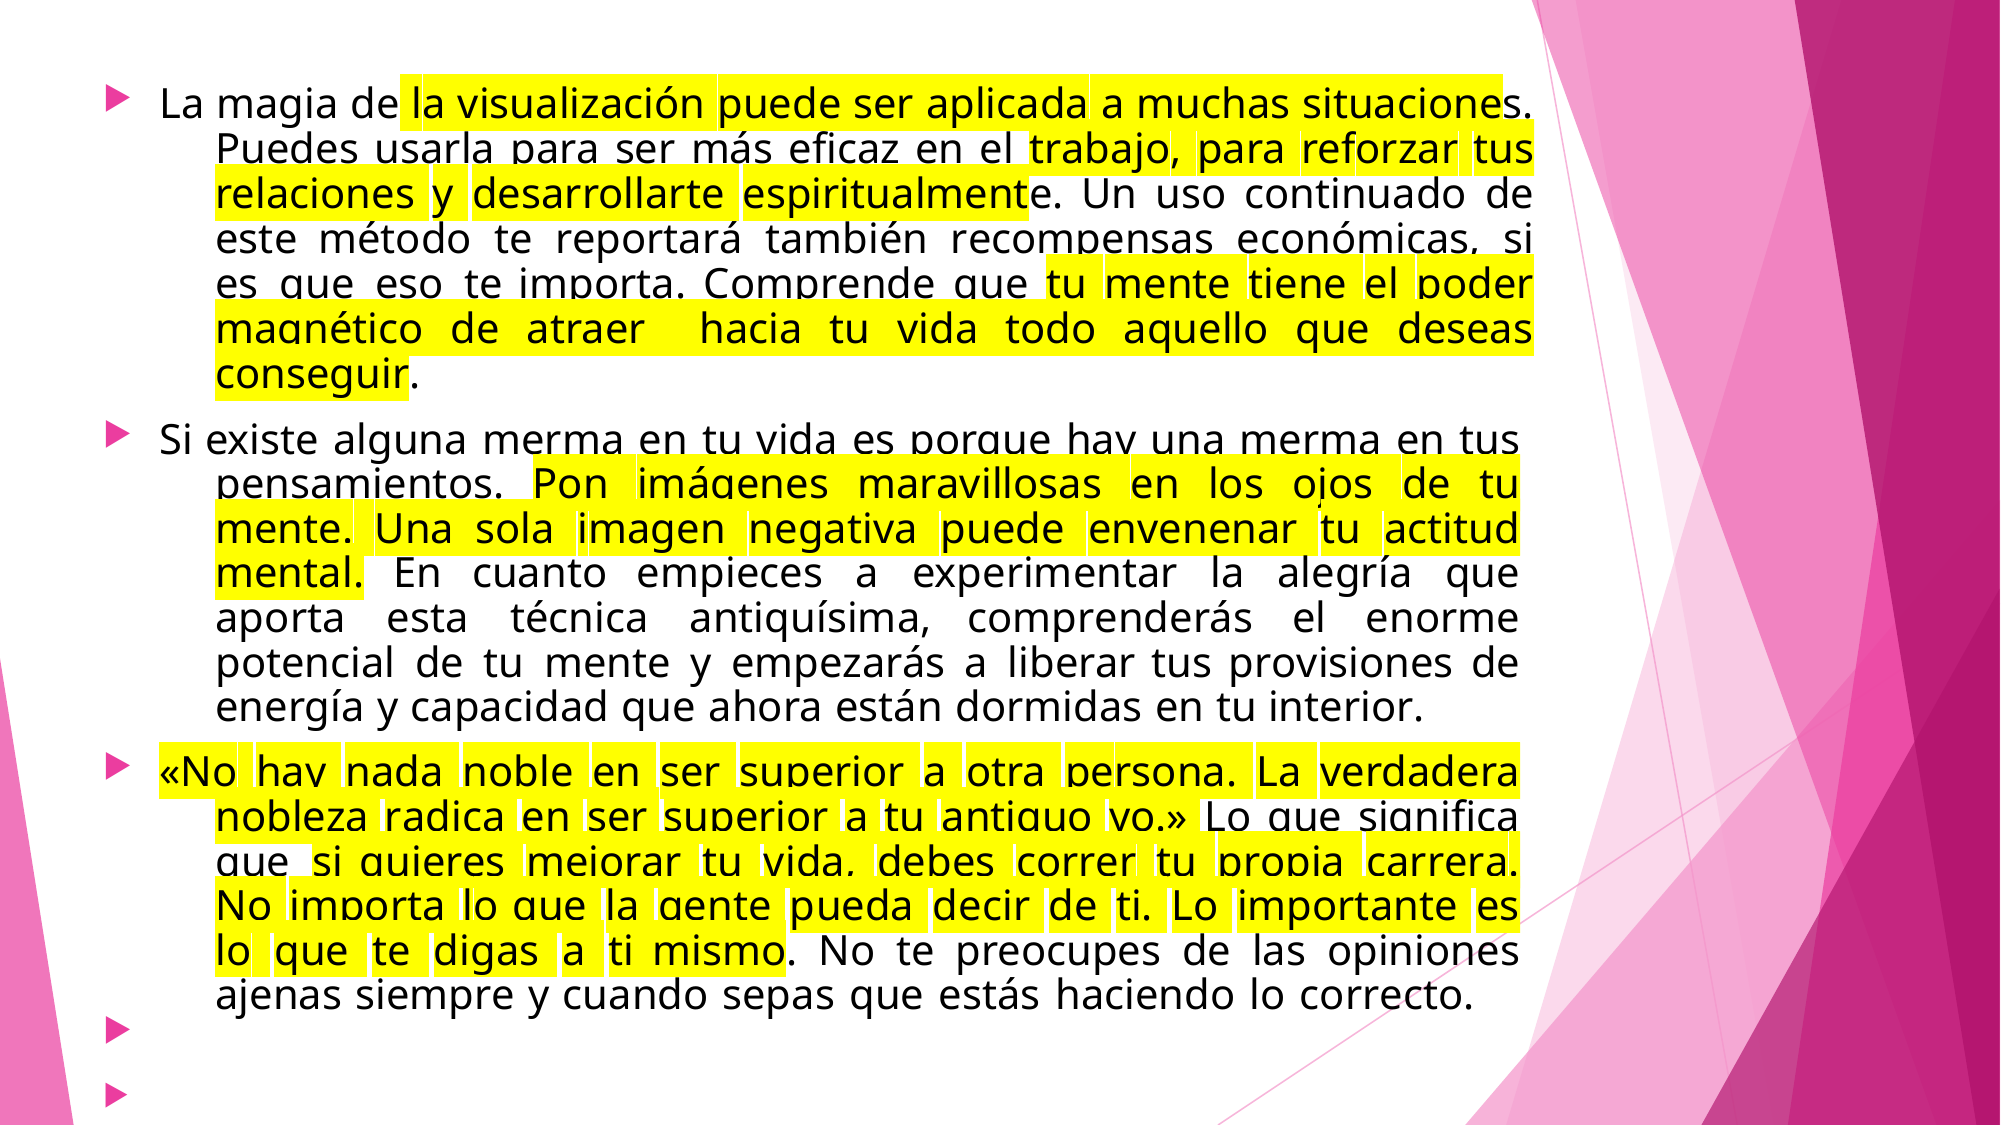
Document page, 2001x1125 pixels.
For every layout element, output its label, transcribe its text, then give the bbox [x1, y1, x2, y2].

list La magia de la visualización puede ser aplicada a muchas situaciones. Puedes usarla para ser más eficaz en el trabajo, para reforzar tus relaciones y desarrollarte espiritualmente. Un uso continuado de este método te reportará también recompensas económicas, si es que eso te importa. Comprende que tu mente tiene el poder magnético de atraer hacia tu vida todo aquello que deseas conseguir. Si existe alguna merma en tu vida es porque hay una merma en tus pensamientos. Pon imágenes maravillosas en los ojos de tu mente. Una sola imagen negativa puede envenenar tu actitud mental. En cuanto empieces a experimentar la alegría que aporta esta técnica antiquísima, comprenderás el enorme potencial de tu mente y empezarás a liberar tus provisiones de energía y capacidad que ahora están dormidas en tu interior. «No hay nada noble en ser superior a otra persona. La verdadera nobleza radica en ser superior a tu antiguo yo.» Lo que significa que si quieres mejorar tu vida, debes correr tu propia carrera. No importa lo que la gente pueda decir de ti. Lo importante es lo que te digas a ti mismo. No te preocupes de las opiniones ajenas siempre y cuando sepas que estás haciendo lo correcto. [87, 75, 1550, 1125]
